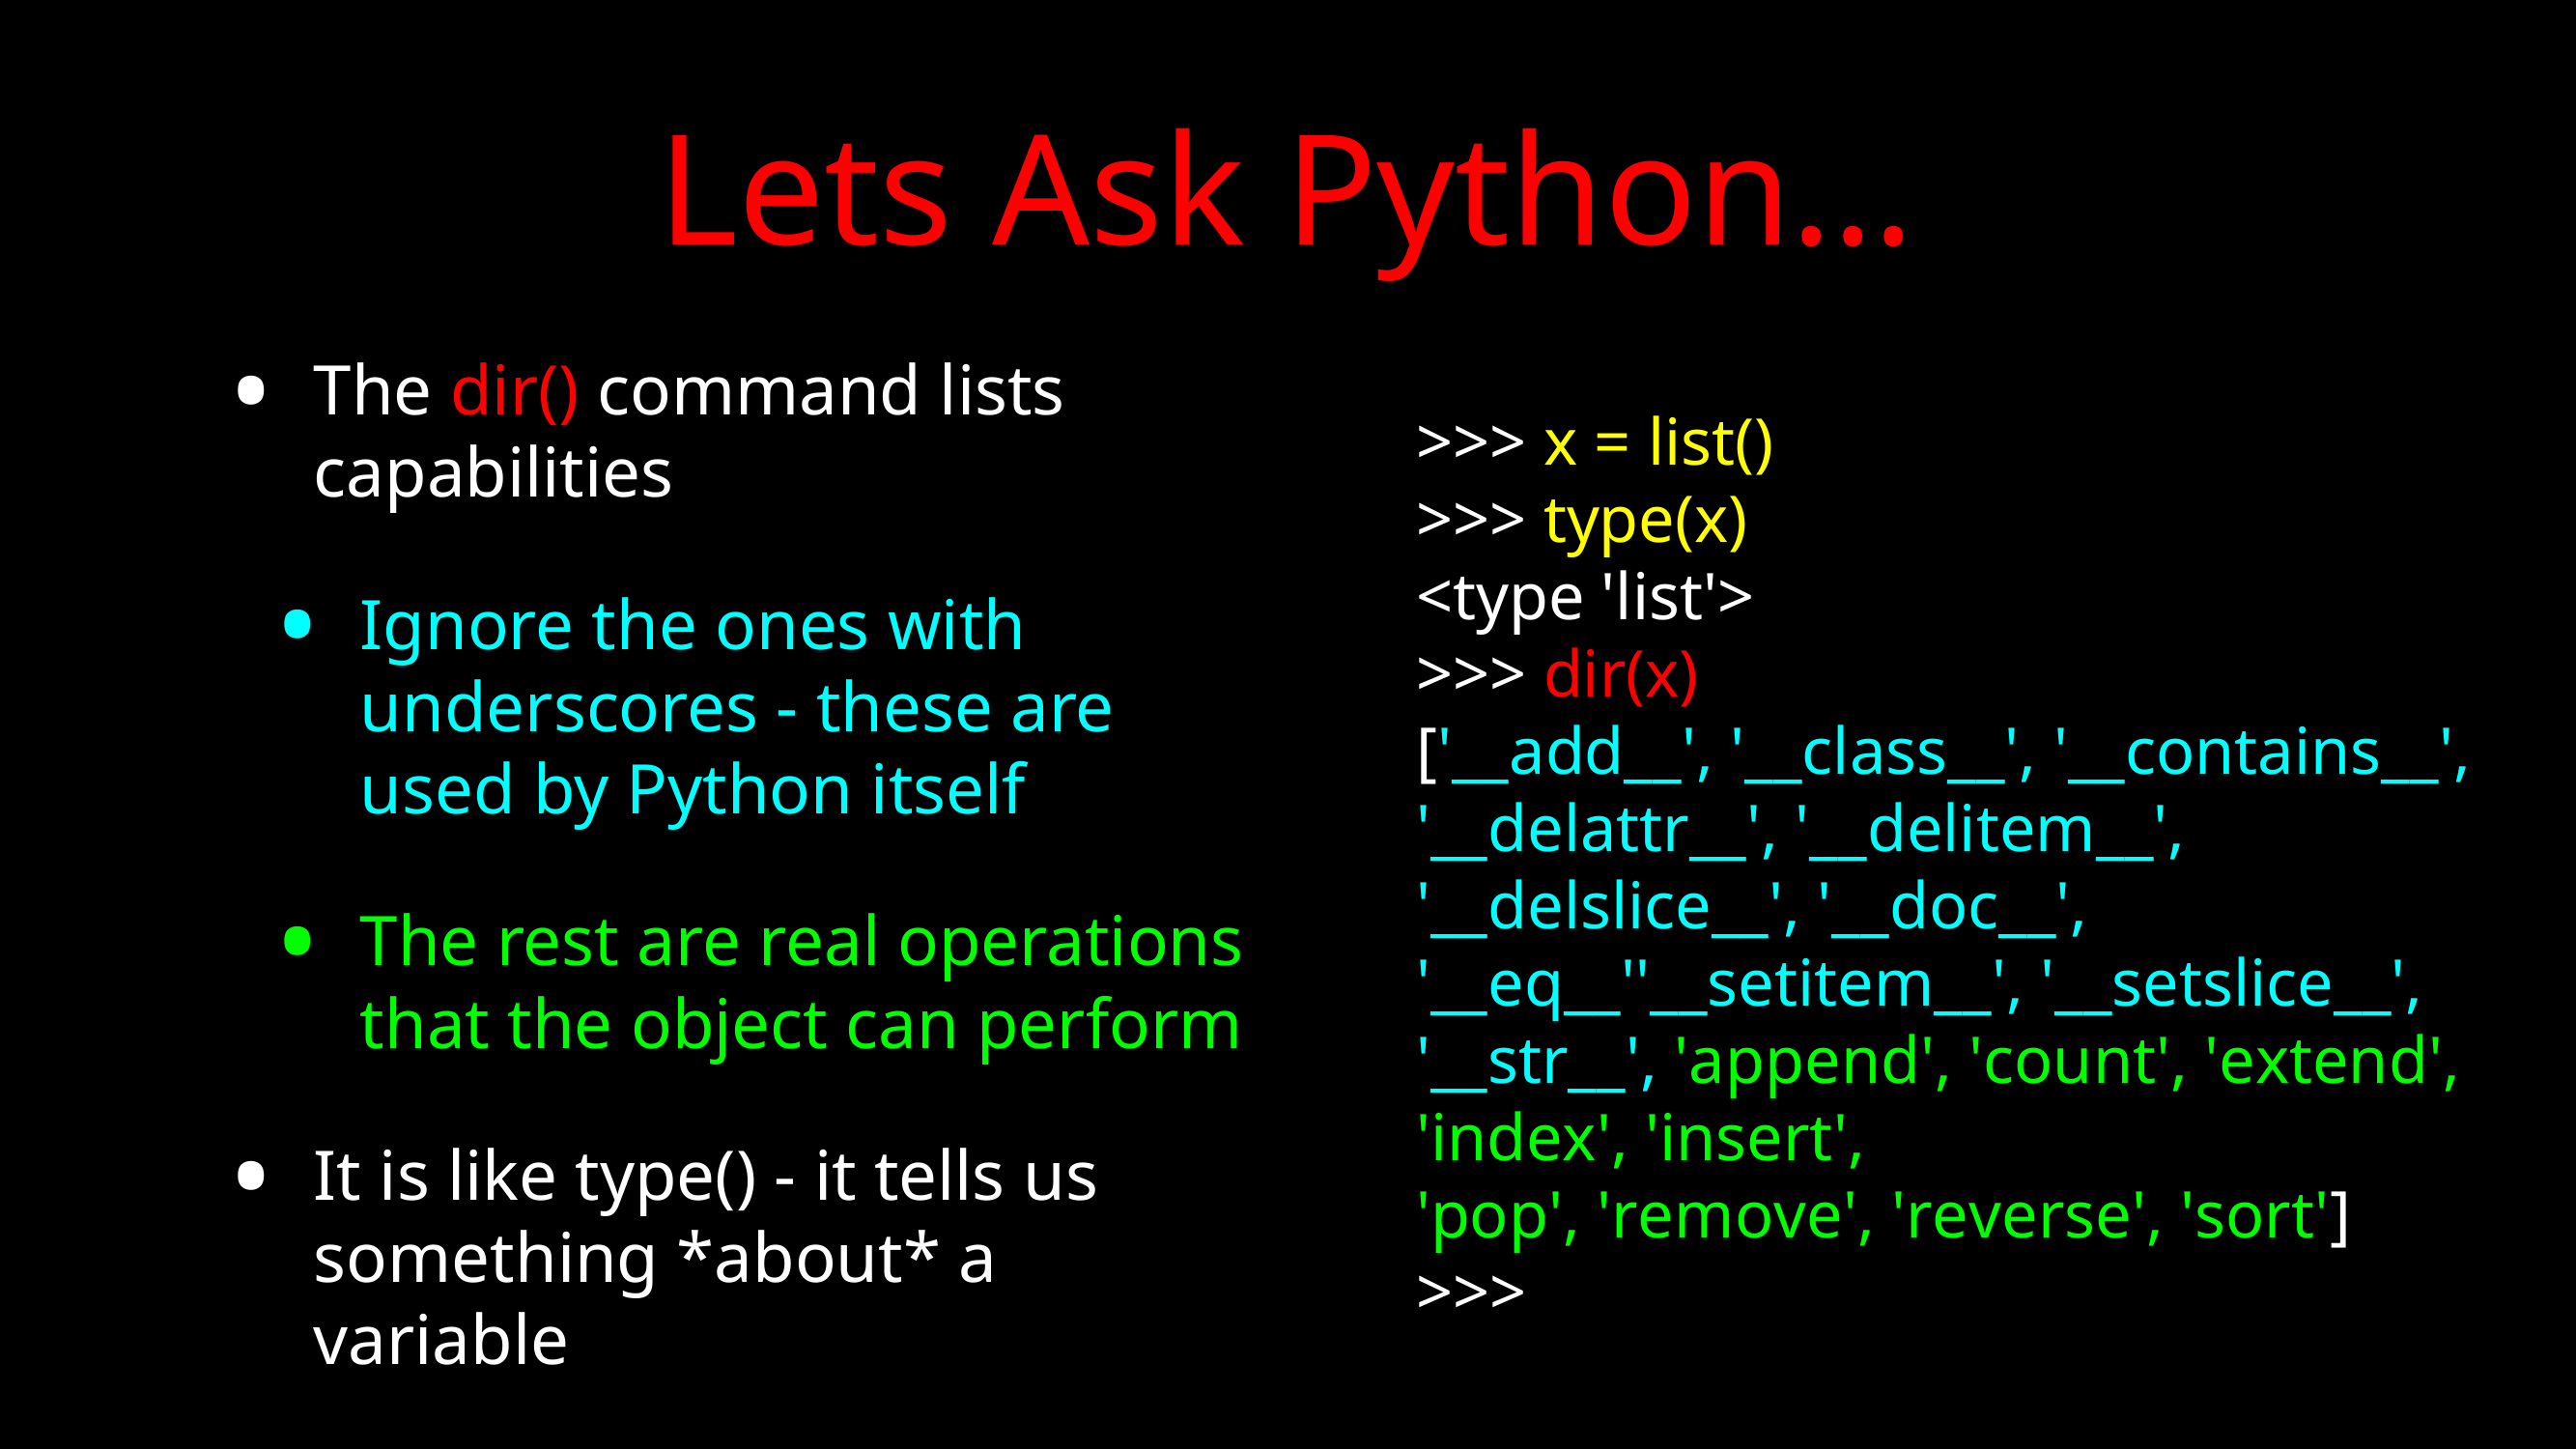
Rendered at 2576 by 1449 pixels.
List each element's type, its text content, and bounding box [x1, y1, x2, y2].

list The dir() command lists capabilities Ignore the ones with underscores - these are used by Python itself The rest are real operations that the object can perform It is like type() - it tells us something *about* a variable [188, 355, 1259, 1369]
text_box >>> x = list() >>> type(x) <type 'list'> >>> dir(x) ['__add__', '__class__', '__contains__', '__delattr__', '__delitem__', '__delslice__', '__doc__', '__eq__''__setitem__', '__setslice__', '__str__', 'append', 'count', 'extend', 'index', 'insert', 'pop', 'remove', 'reverse', 'sort'] >>> [1416, 360, 2489, 1368]
title Lets Ask Python... [183, 38, 2392, 330]
